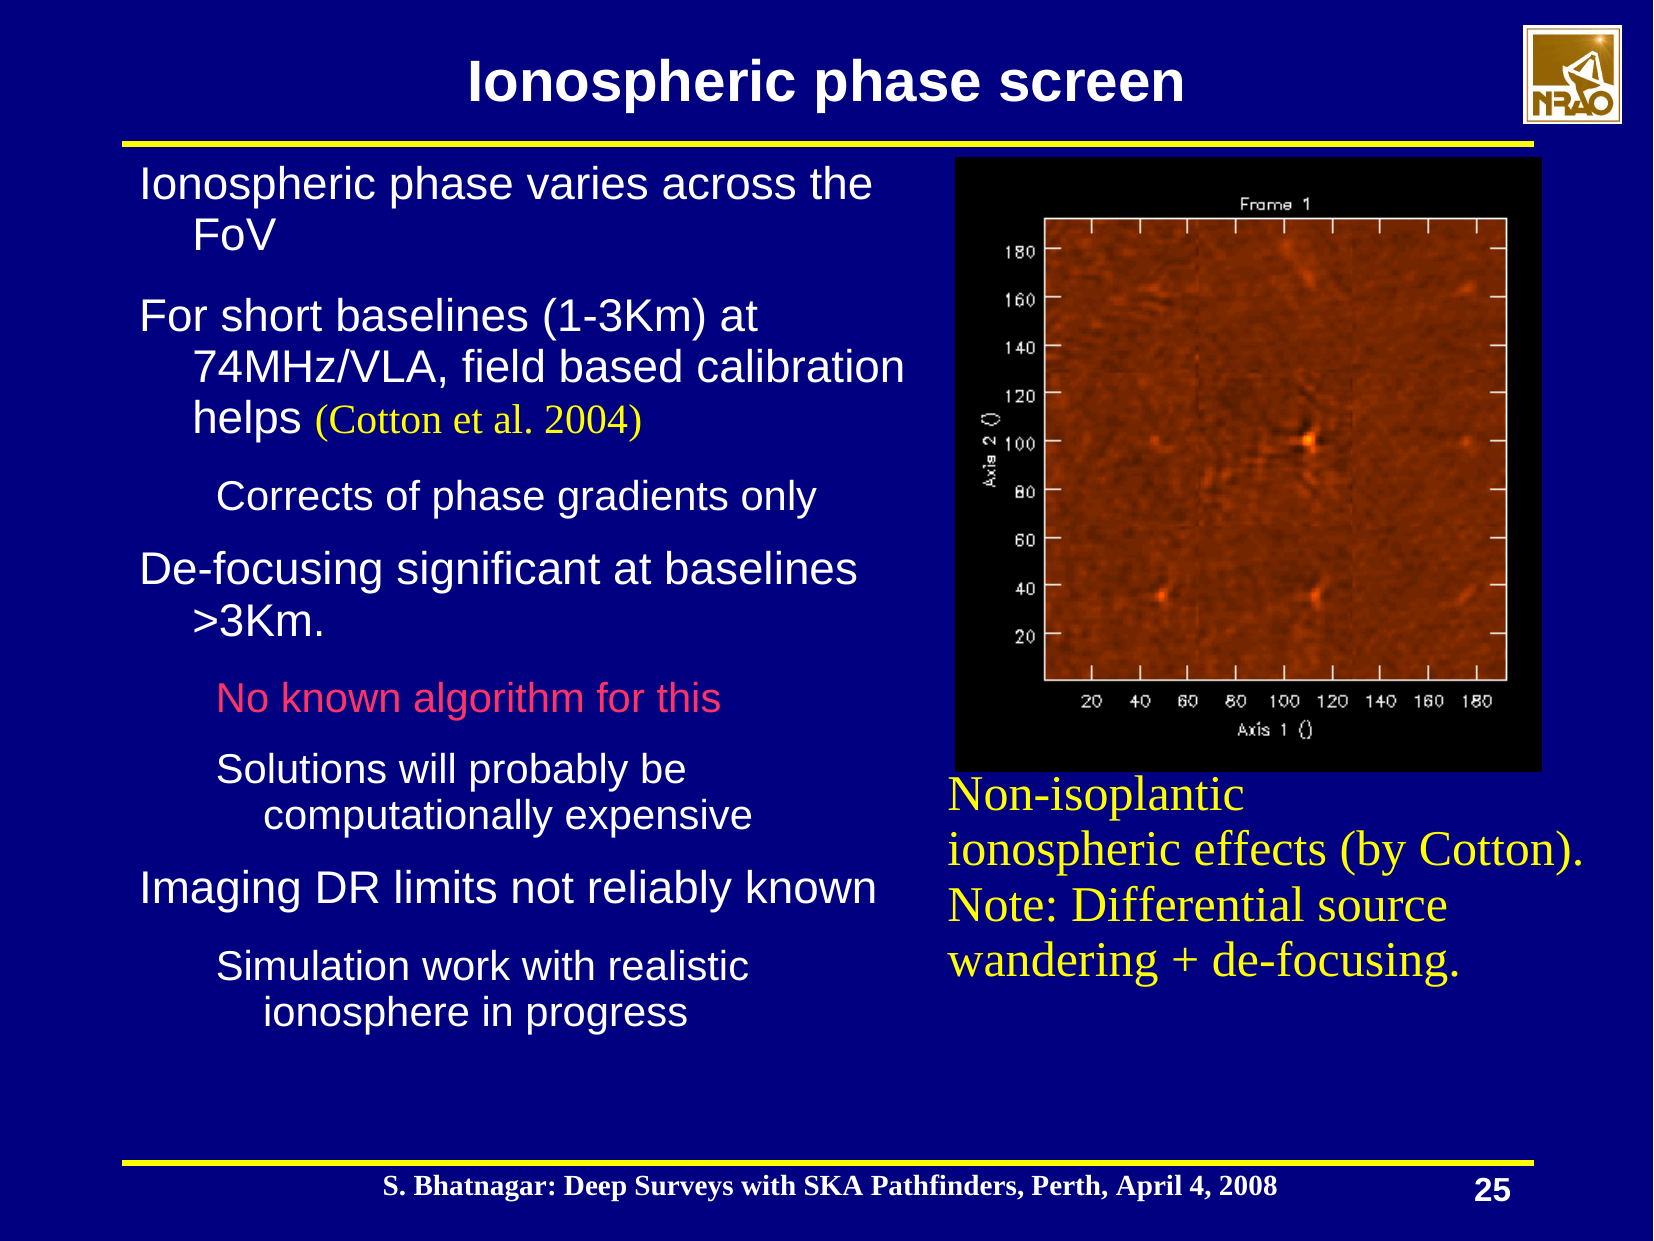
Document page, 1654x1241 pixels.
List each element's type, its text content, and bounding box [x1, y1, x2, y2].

picture [1523, 25, 1622, 124]
picture [955, 157, 1542, 765]
list Ionospheric phase varies across the FoV For short baselines (1-3Km) at 74MHz/VLA, field based calibration helps (Cotton et al. 2004) Corrects of phase gradients only De-focusing significant at baselines >3Km. No known algorithm for this Solutions will probably be computationally expensive Imaging DR limits not reliably known Simulation work with realistic ionosphere in progress [121, 157, 938, 1163]
title Ionospheric phase screen [121, 26, 1533, 136]
text_box Non-isoplantic ionospheric effects (by Cotton). Note: Differential source wandering + de-focusing. [947, 765, 1586, 1044]
